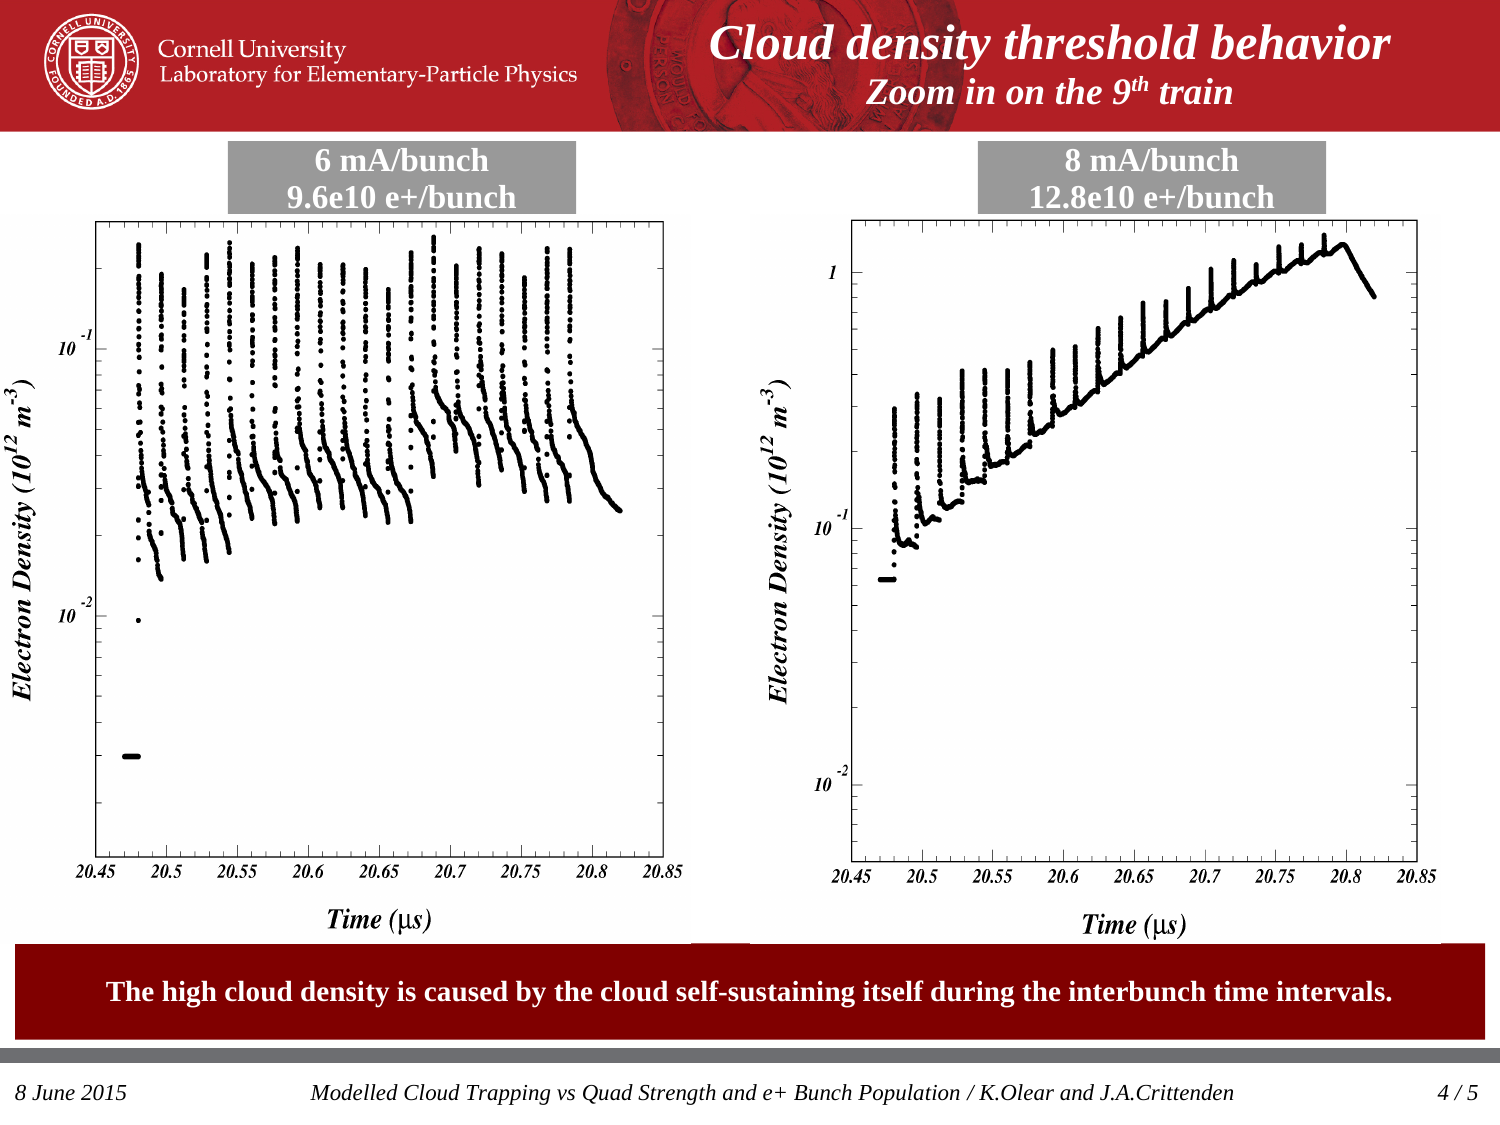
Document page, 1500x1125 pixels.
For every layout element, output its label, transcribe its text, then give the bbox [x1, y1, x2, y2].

picture [750, 214, 1441, 944]
title Cloud density threshold behavior Zoom in on the 9th train [600, 7, 1500, 121]
picture [0, 214, 691, 944]
text_box The high cloud density is caused by the cloud self-sustaining itself during the interbunch time intervals. [15, 943, 1486, 1040]
text_box 8 mA/bunch 12.8e10 e+/bunch [977, 141, 1327, 214]
text_box 6 mA/bunch 9.6e10 e+/bunch [227, 141, 577, 214]
picture [0, 0, 1500, 132]
